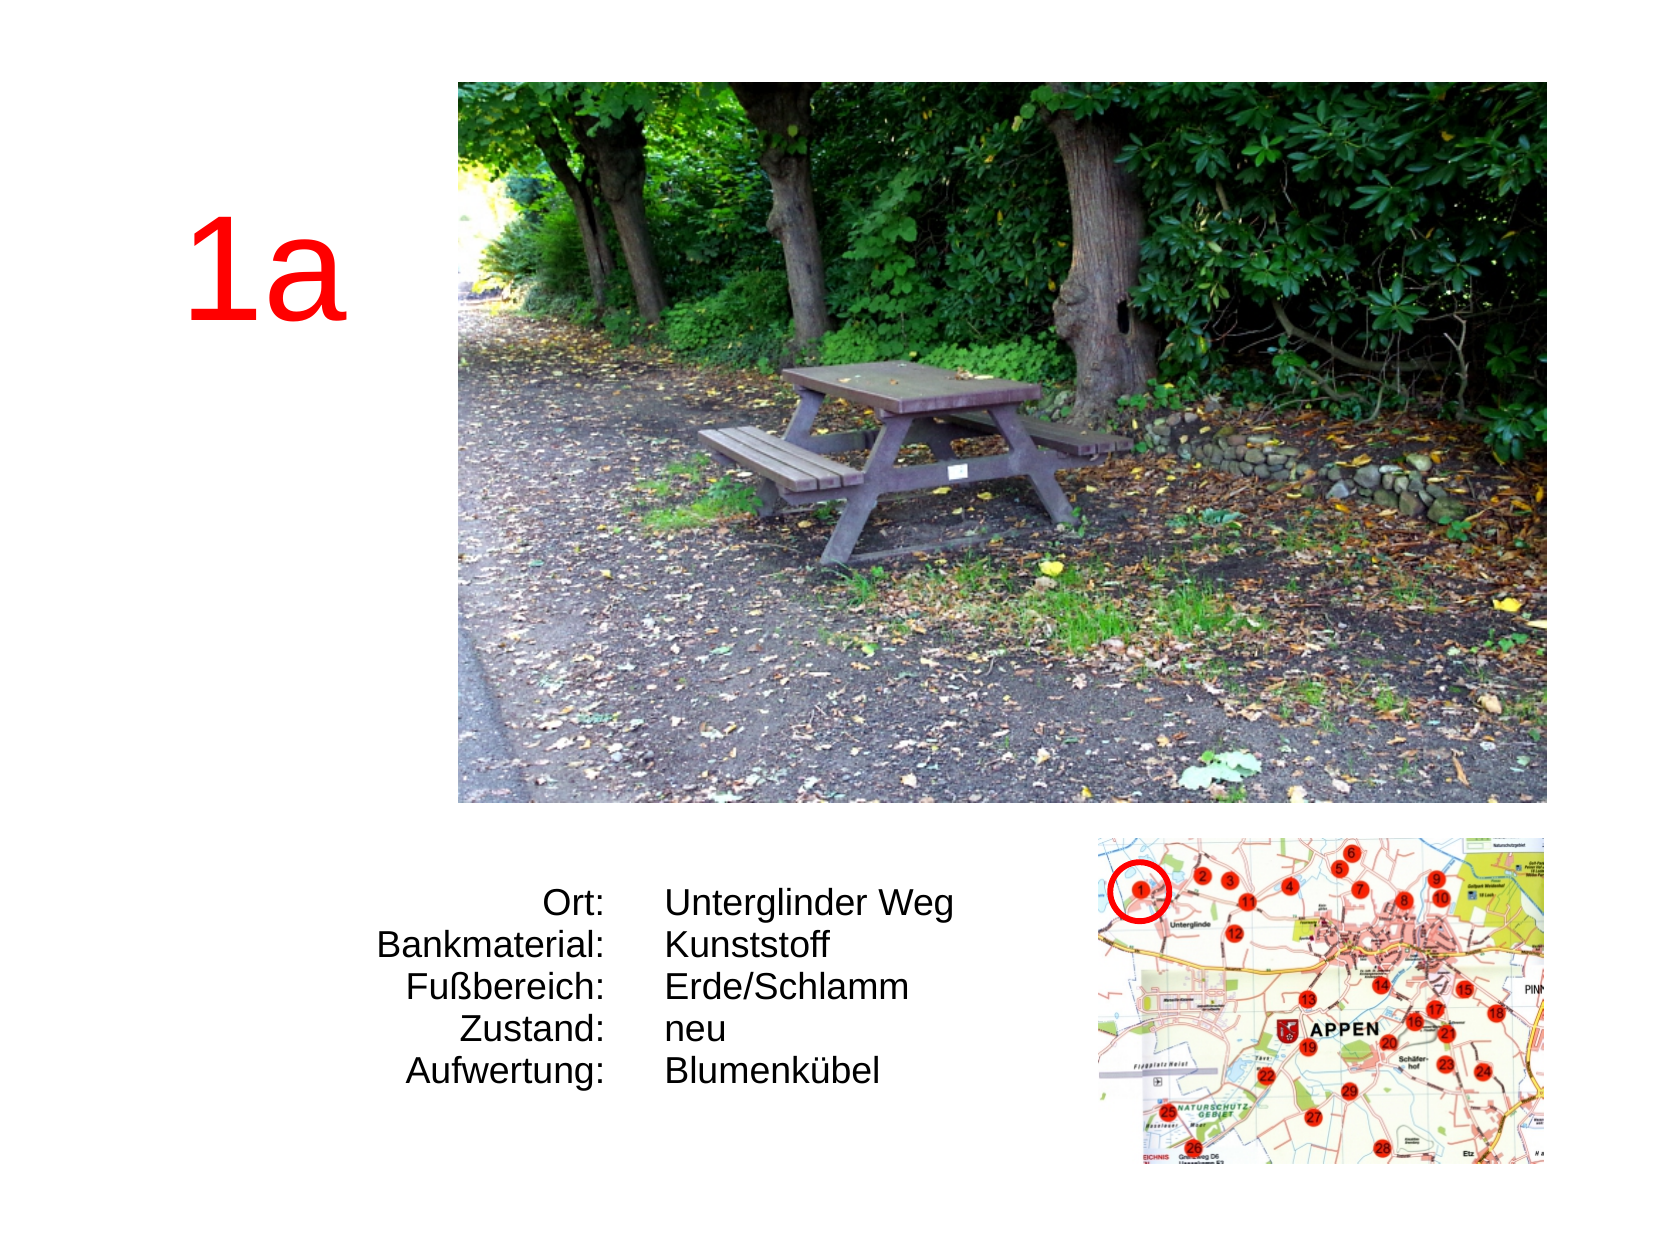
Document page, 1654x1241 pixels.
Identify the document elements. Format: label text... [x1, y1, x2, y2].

picture [1098, 838, 1544, 1164]
text_box Ort: Unterglinder Weg Bankmaterial: Kunststoff Fußbereich: Erde/Schlamm Zustand: neu Aufwertung: Blumenkübel [354, 873, 1098, 1142]
picture [458, 82, 1547, 803]
text_box 1a [165, 177, 428, 360]
